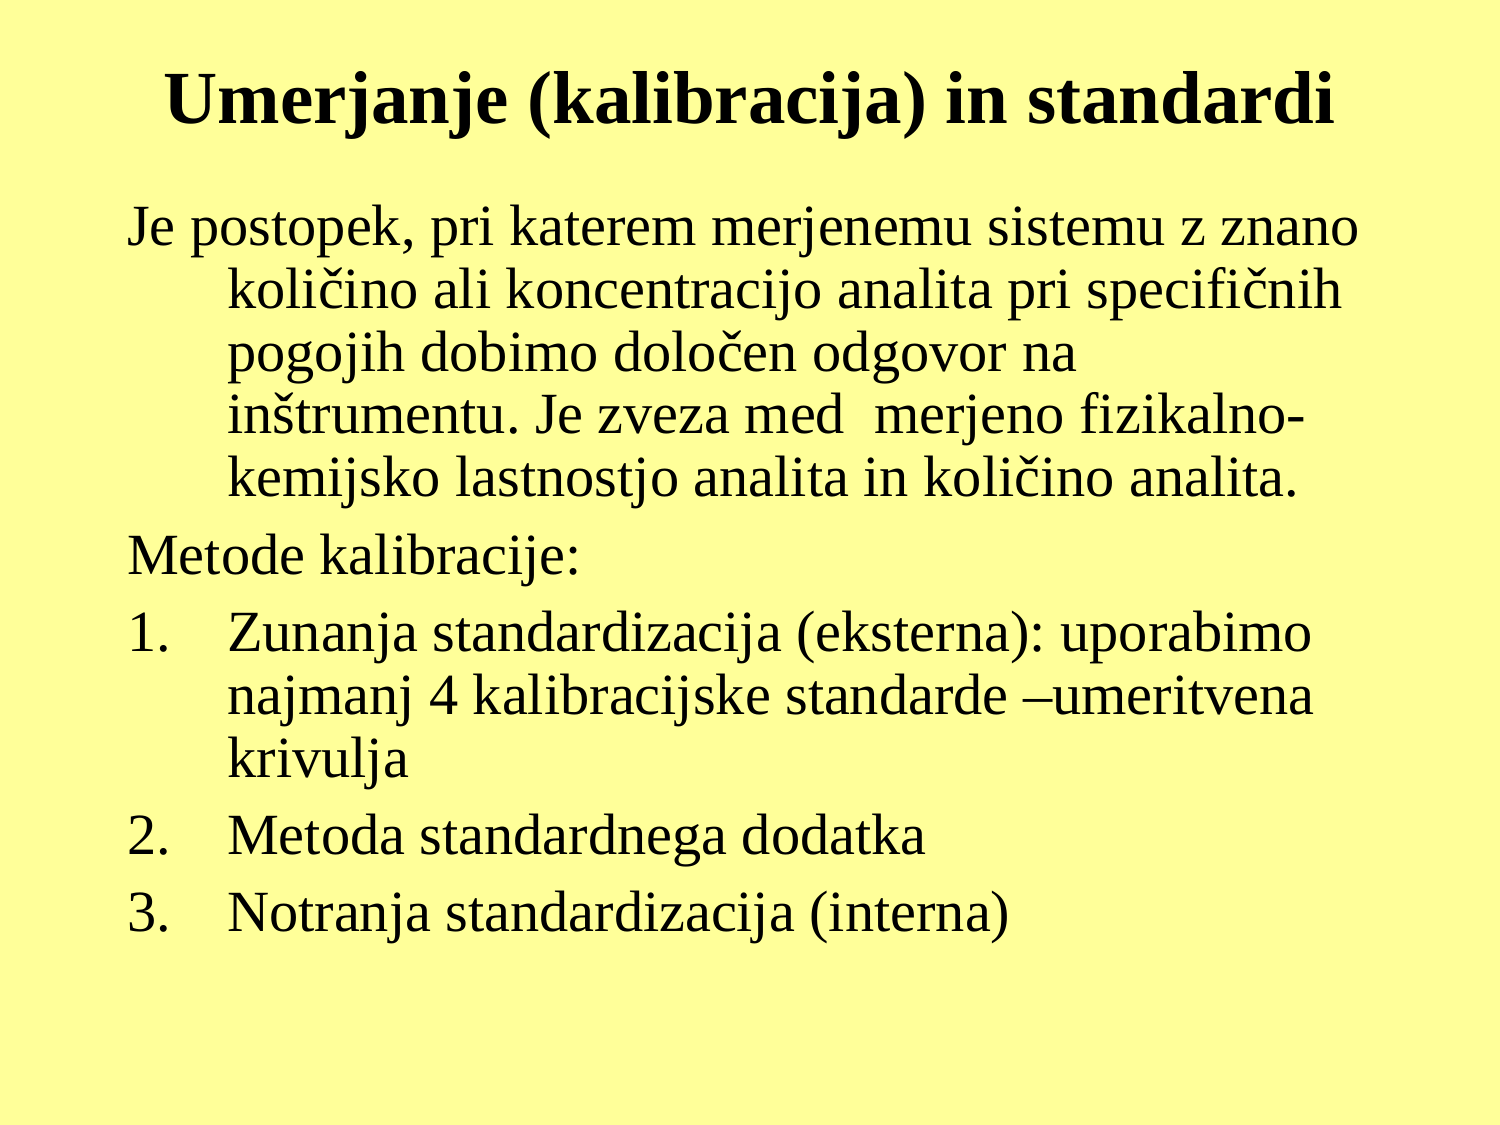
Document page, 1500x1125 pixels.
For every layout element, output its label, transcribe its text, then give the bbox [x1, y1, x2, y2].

list Je postopek, pri katerem merjenemu sistemu z znano količino ali koncentracijo analita pri specifičnih pogojih dobimo določen odgovor na inštrumentu. Je zveza med merjeno fizikalno-kemijsko lastnostjo analita in količino analita. Metode kalibracije: Zunanja standardizacija (eksterna): uporabimo najmanj 4 kalibracijske standarde –umeritvena krivulja Metoda standardnega dodatka Notranja standardizacija (interna) [112, 187, 1388, 1031]
title Umerjanje (kalibracija) in standardi [112, 0, 1388, 187]
